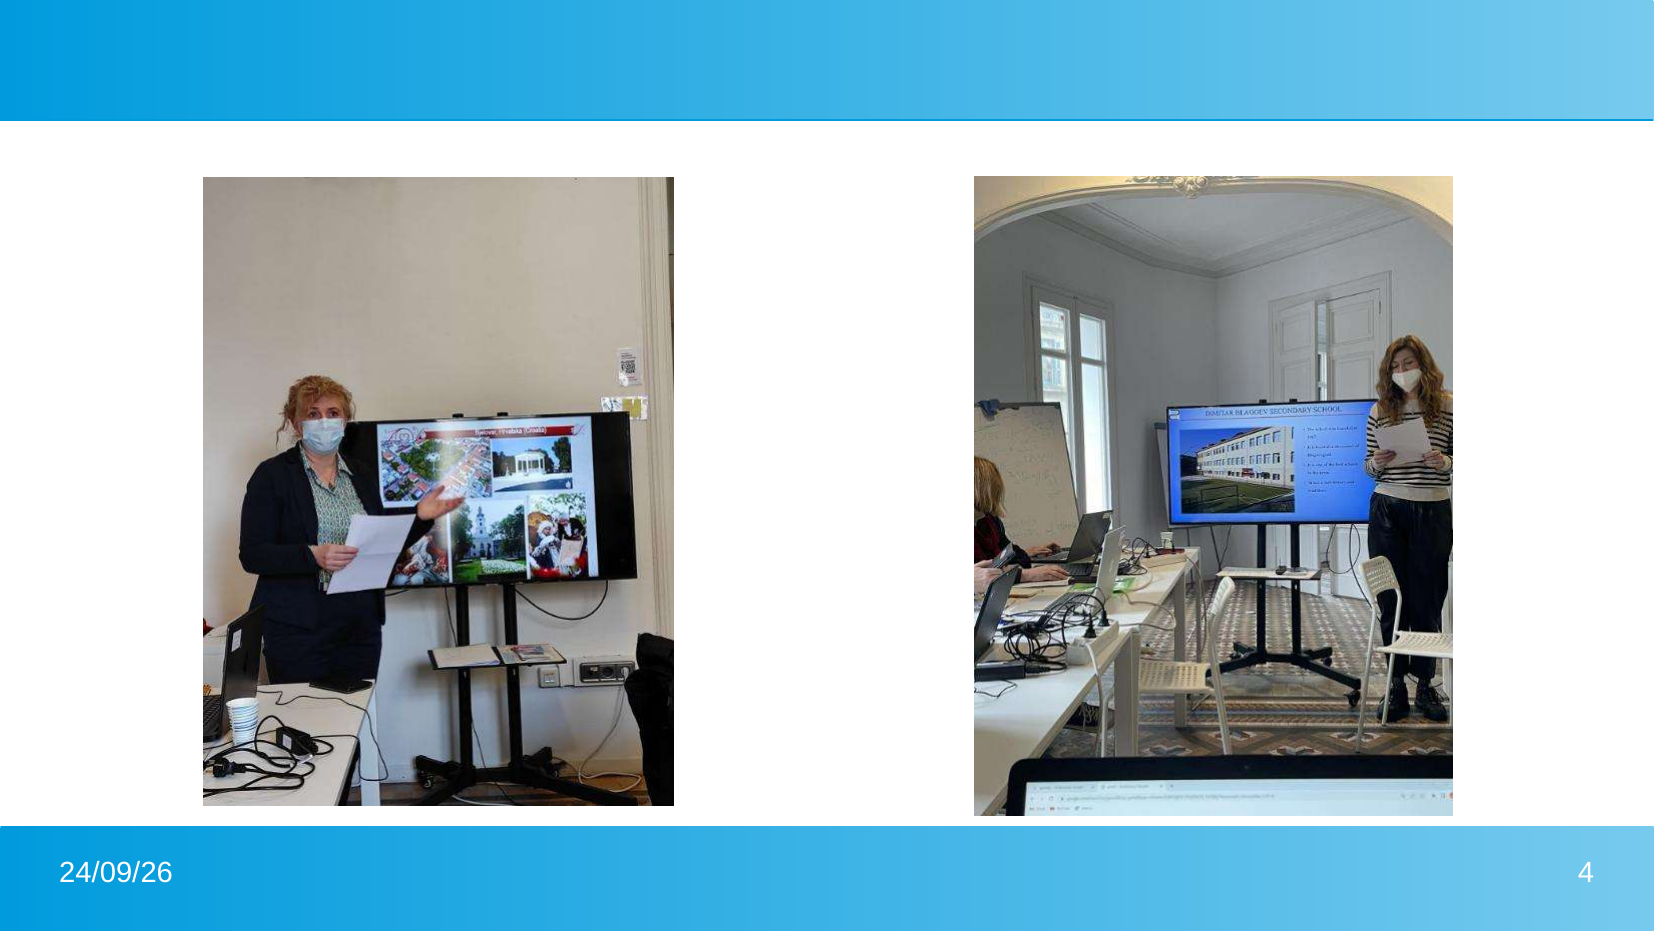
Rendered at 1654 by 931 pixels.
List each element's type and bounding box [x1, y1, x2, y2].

picture [203, 177, 674, 806]
picture [974, 176, 1453, 816]
